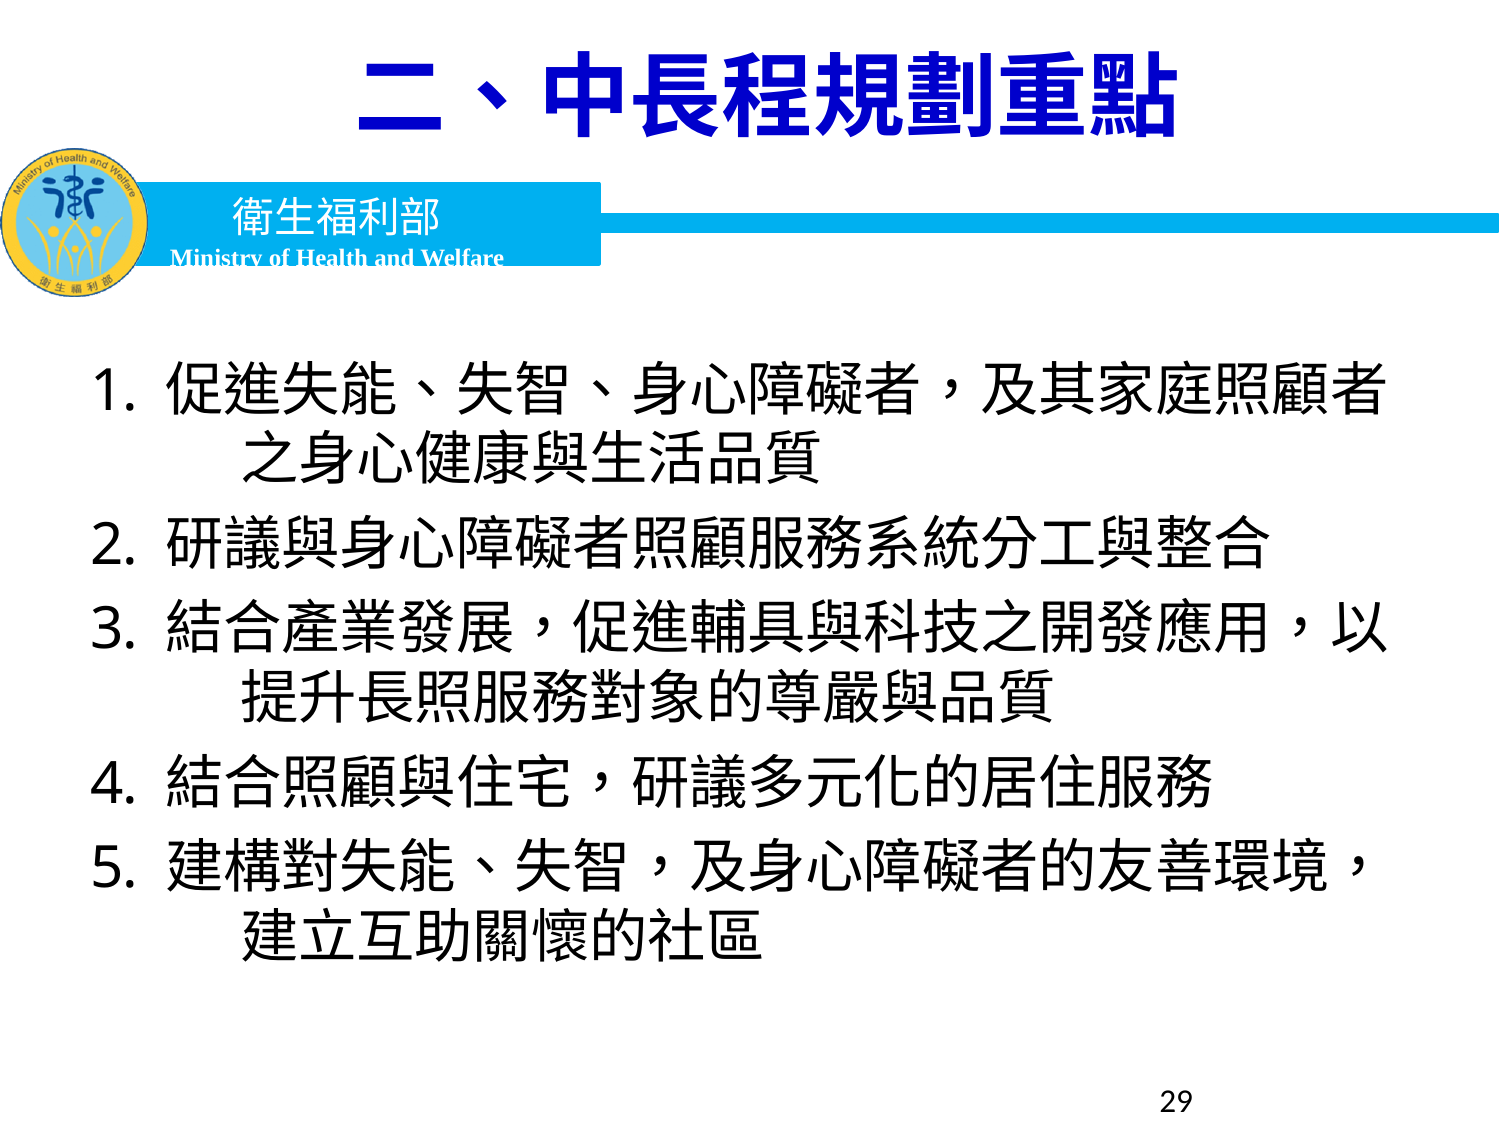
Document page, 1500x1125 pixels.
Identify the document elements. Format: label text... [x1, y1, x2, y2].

text_box 二、中長程規劃重點 [100, 31, 1435, 156]
list 促進失能、失智、身心障礙者，及其家庭照顧者之身心健康與生活品質 研議與身心障礙者照顧服務系統分工與整合 結合產業發展，促進輔具與科技之開發應用，以提升長照服務對象的尊嚴與品質 結合照顧與住宅，研議多元化的居住服務 建構對失能、失智，及身心障礙者的友善環境，建立互助關懷的社區 [75, 344, 1426, 1059]
text_box 29 [1144, 1069, 1495, 1125]
